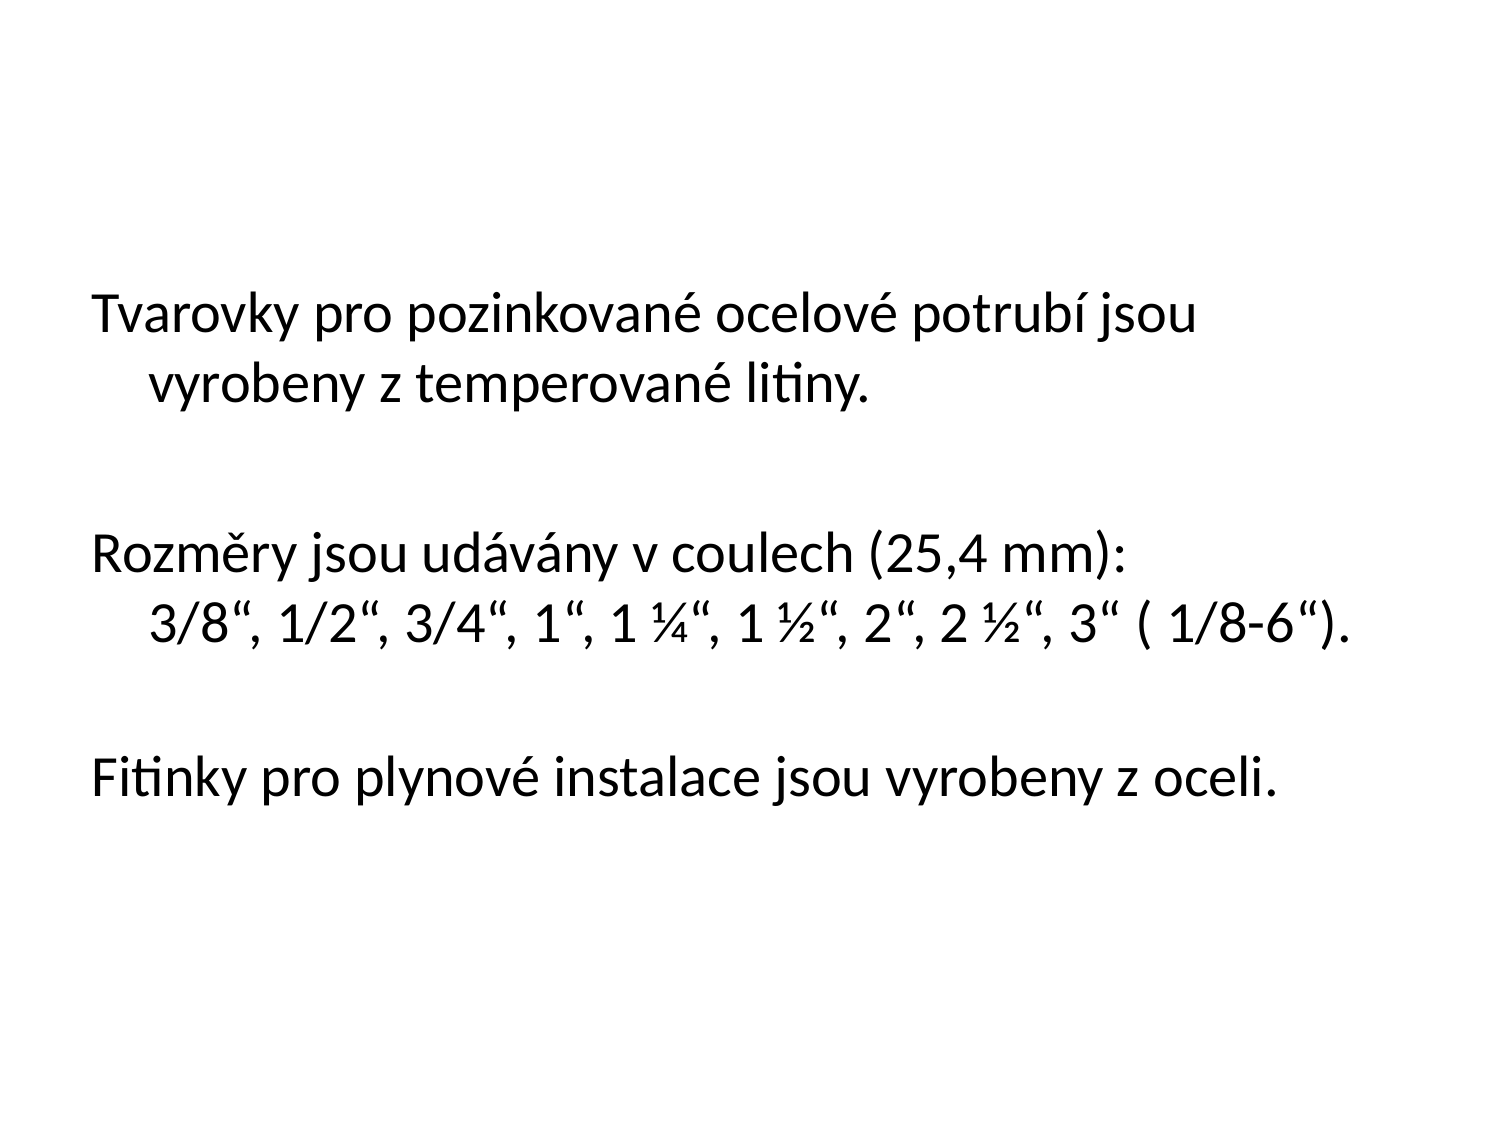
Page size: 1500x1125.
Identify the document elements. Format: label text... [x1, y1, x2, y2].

list Tvarovky pro pozinkované ocelové potrubí jsou vyrobeny z temperované litiny. Rozměry jsou udávány v coulech (25,4 mm): 3/8“, 1/2“, 3/4“, 1“, 1 ¼“, 1 ½“, 2“, 2 ½“, 3“ ( 1/8-6“). Fitinky pro plynové instalace jsou vyrobeny z oceli. [76, 267, 1427, 1010]
